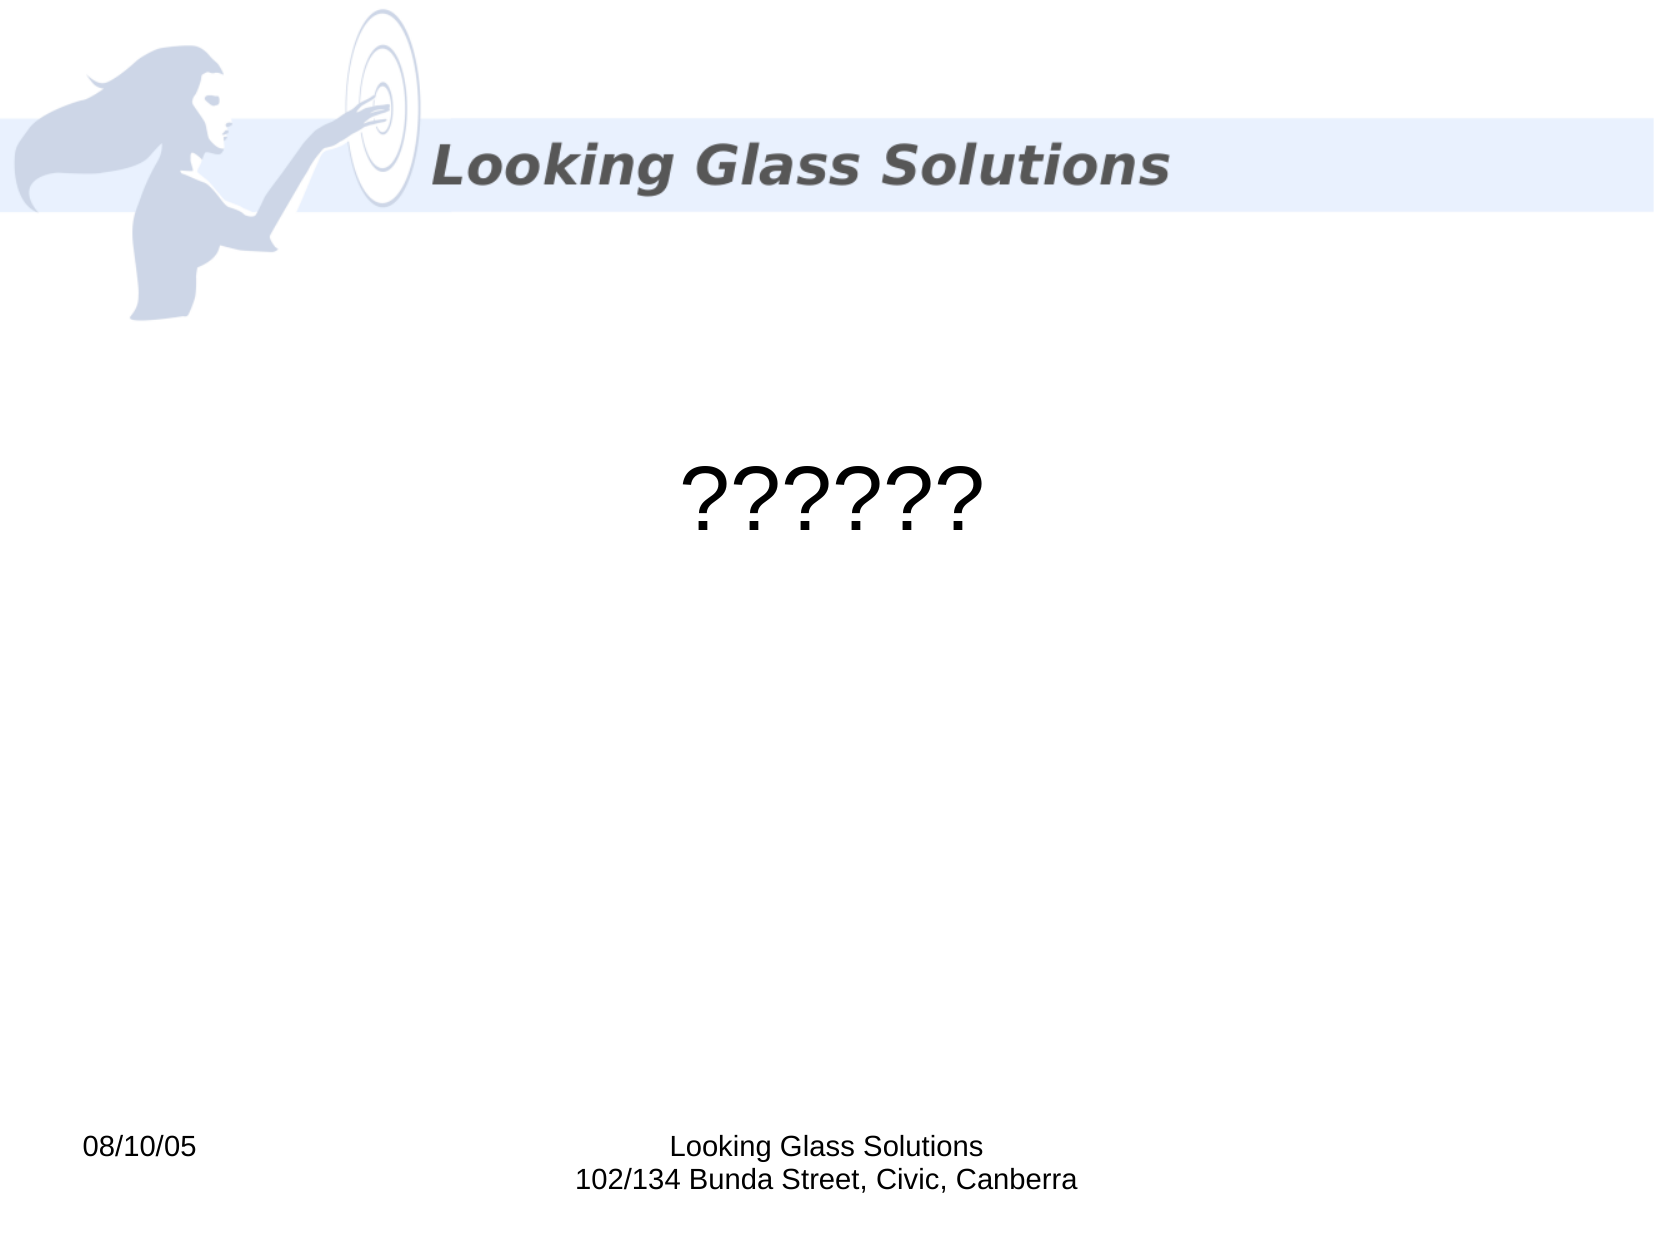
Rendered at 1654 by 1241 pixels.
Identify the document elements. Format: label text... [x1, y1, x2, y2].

title ?????? [88, 395, 1577, 603]
picture [0, 0, 1654, 325]
